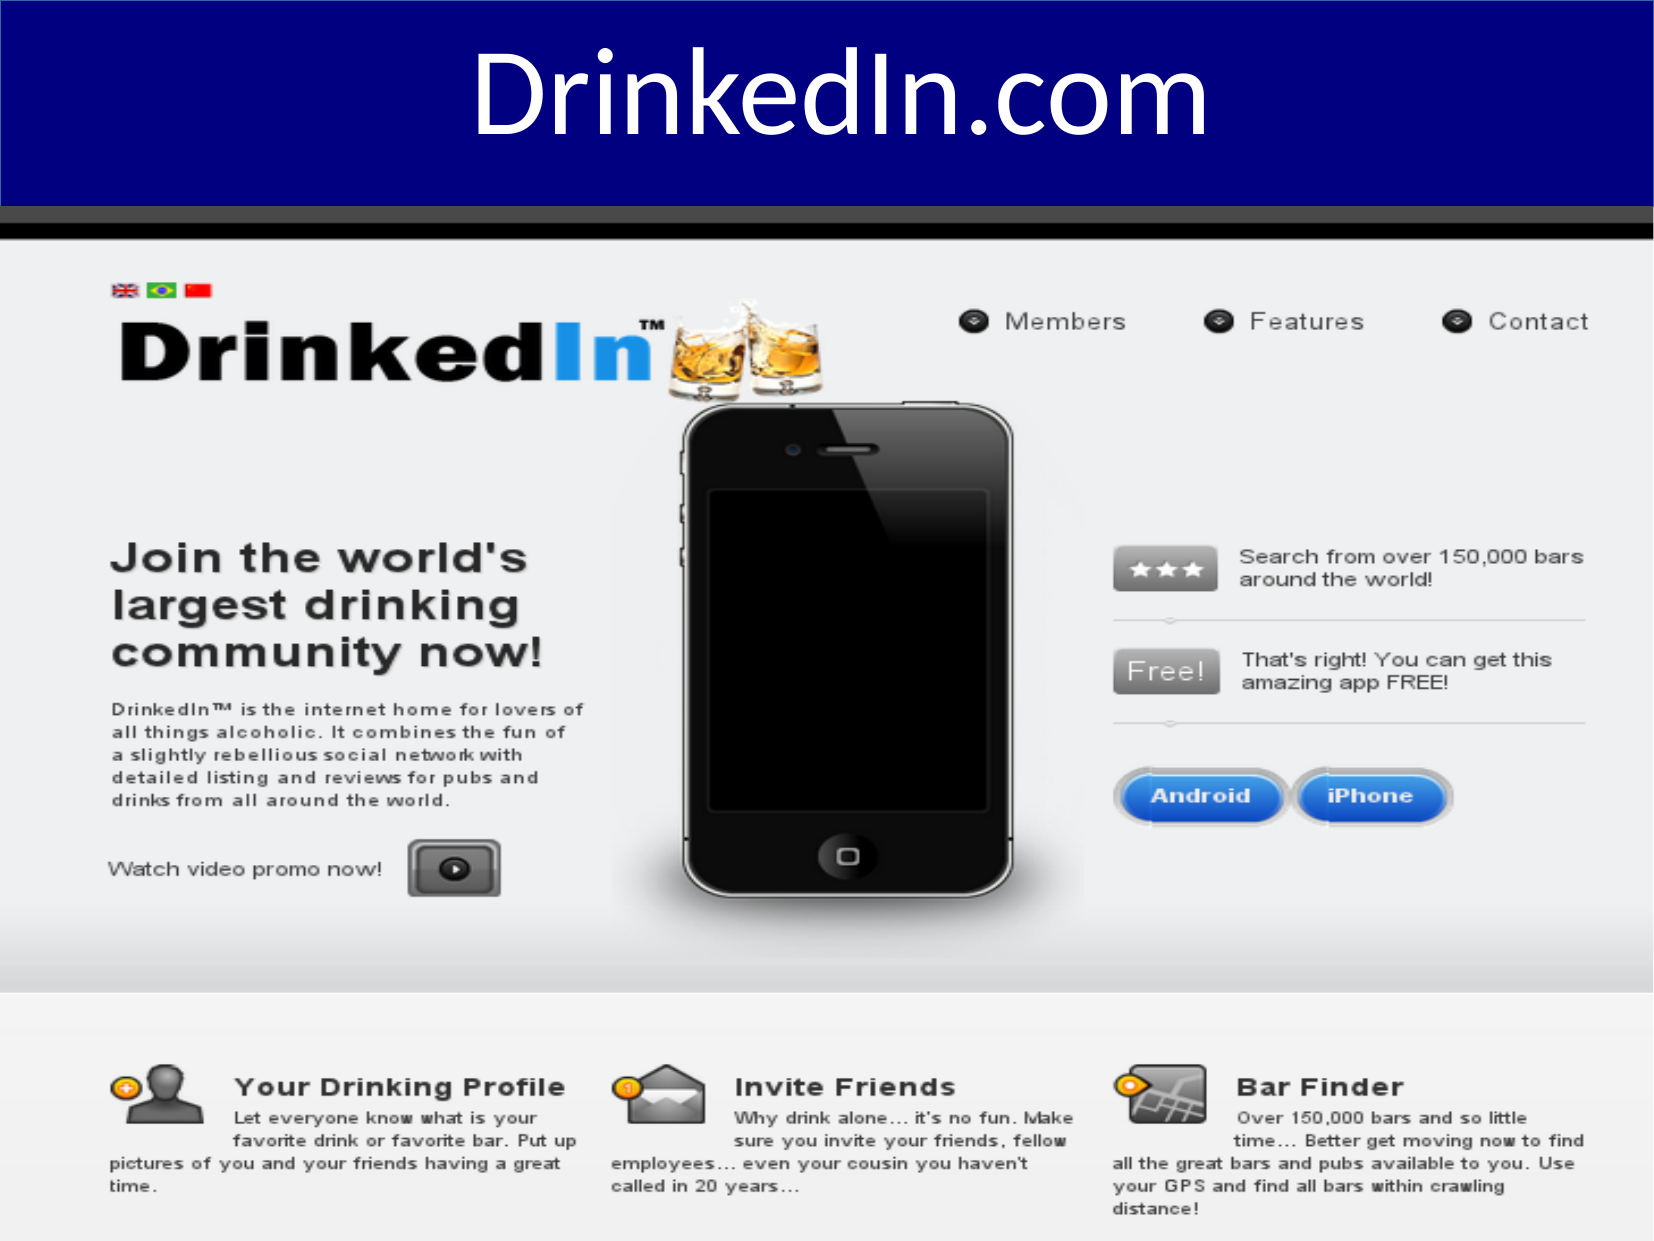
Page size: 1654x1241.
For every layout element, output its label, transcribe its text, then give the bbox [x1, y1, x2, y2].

title DrinkedIn.com [0, 0, 1654, 206]
picture [0, 206, 1654, 1241]
